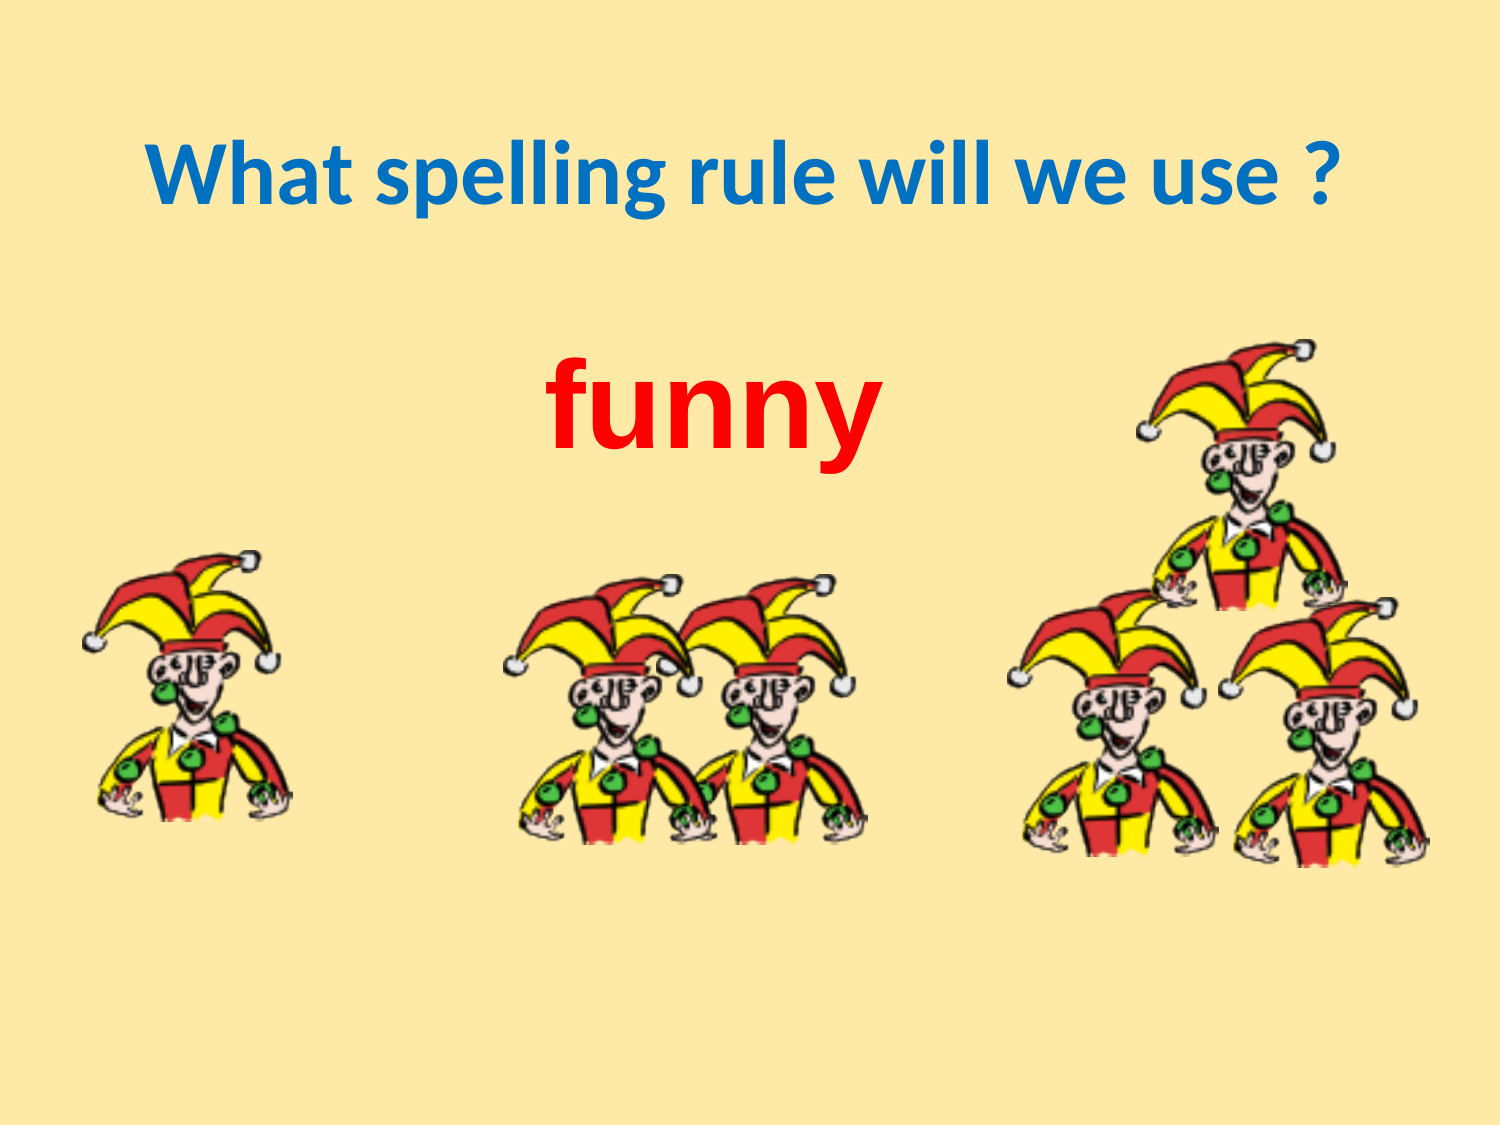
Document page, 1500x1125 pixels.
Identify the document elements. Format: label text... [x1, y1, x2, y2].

picture [503, 574, 868, 845]
picture [1007, 339, 1430, 868]
title What spelling rule will we use ? [70, 105, 1421, 341]
text_box funny [529, 316, 899, 482]
picture [82, 550, 293, 822]
